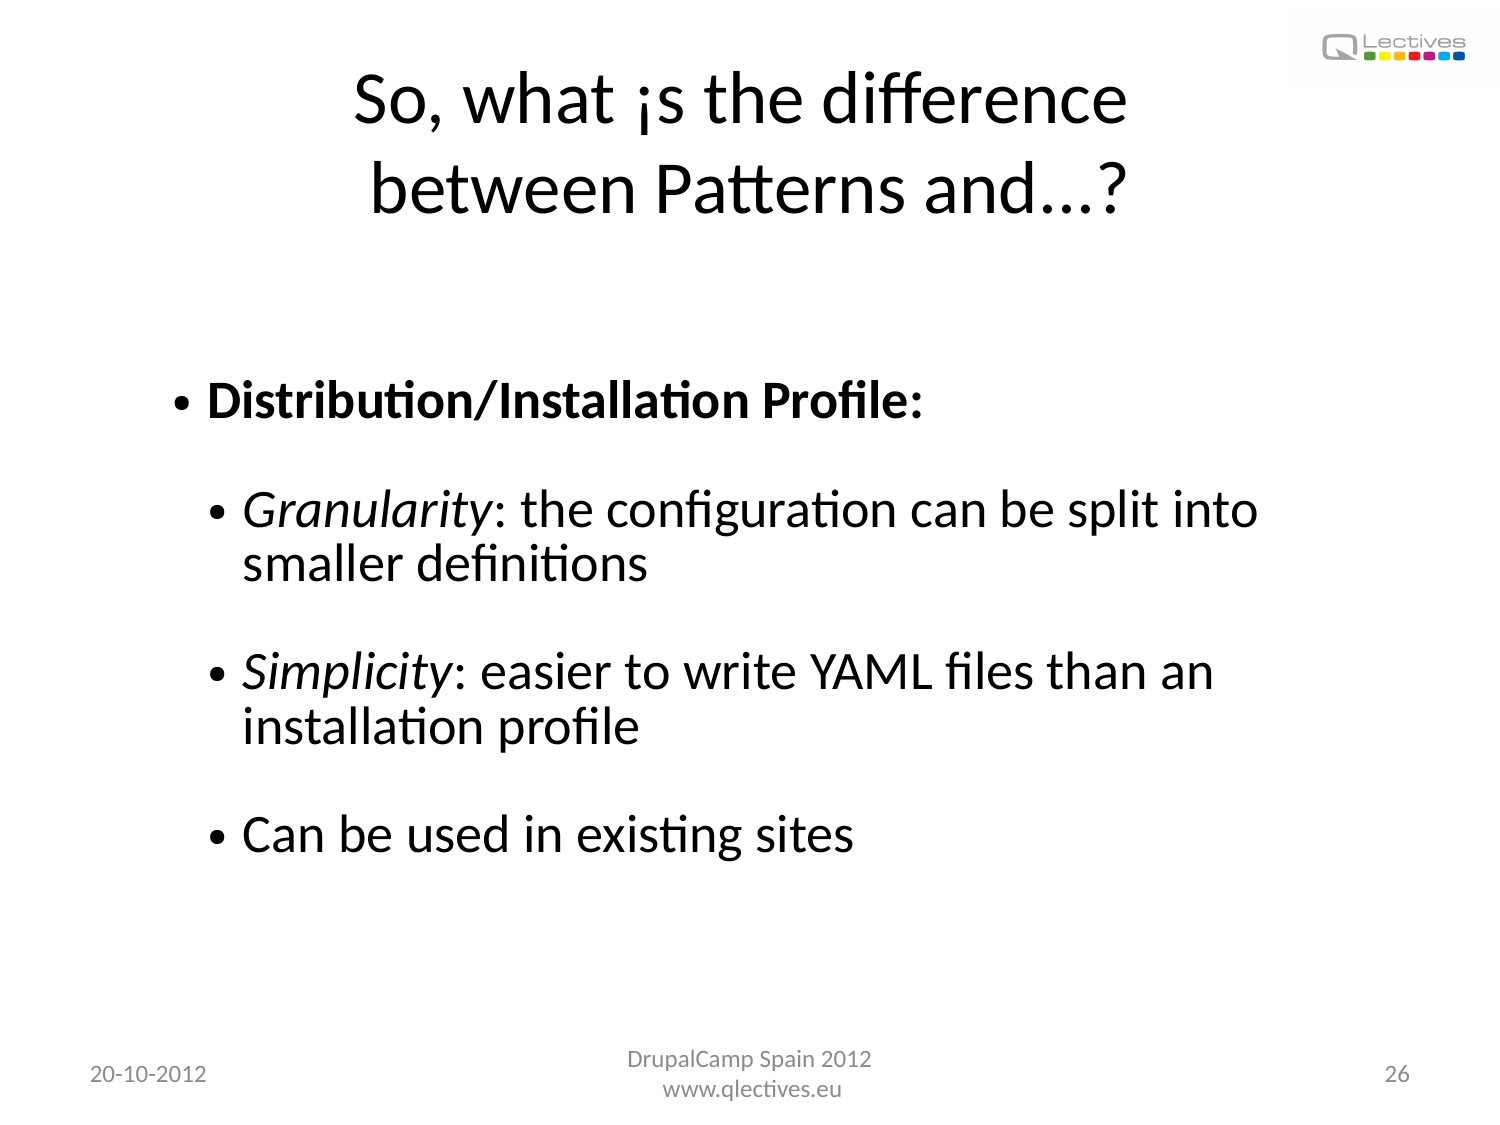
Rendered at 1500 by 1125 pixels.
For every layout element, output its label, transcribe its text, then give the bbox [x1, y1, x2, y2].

picture [1288, 9, 1500, 90]
text_box Distribution/Installation Profile: Granularity: the configuration can be split into smaller definitions Simplicity: easier to write YAML files than an installation profile Can be used in existing sites [157, 370, 1357, 953]
text_box So, what ¡s the difference between Patterns and...? [75, 45, 1425, 233]
text_box 20-10-2012 [74, 1042, 425, 1103]
text_box <number> [1074, 1042, 1425, 1103]
text_box DrupalCamp Spain 2012 www.qlectives.eu [512, 1042, 988, 1103]
